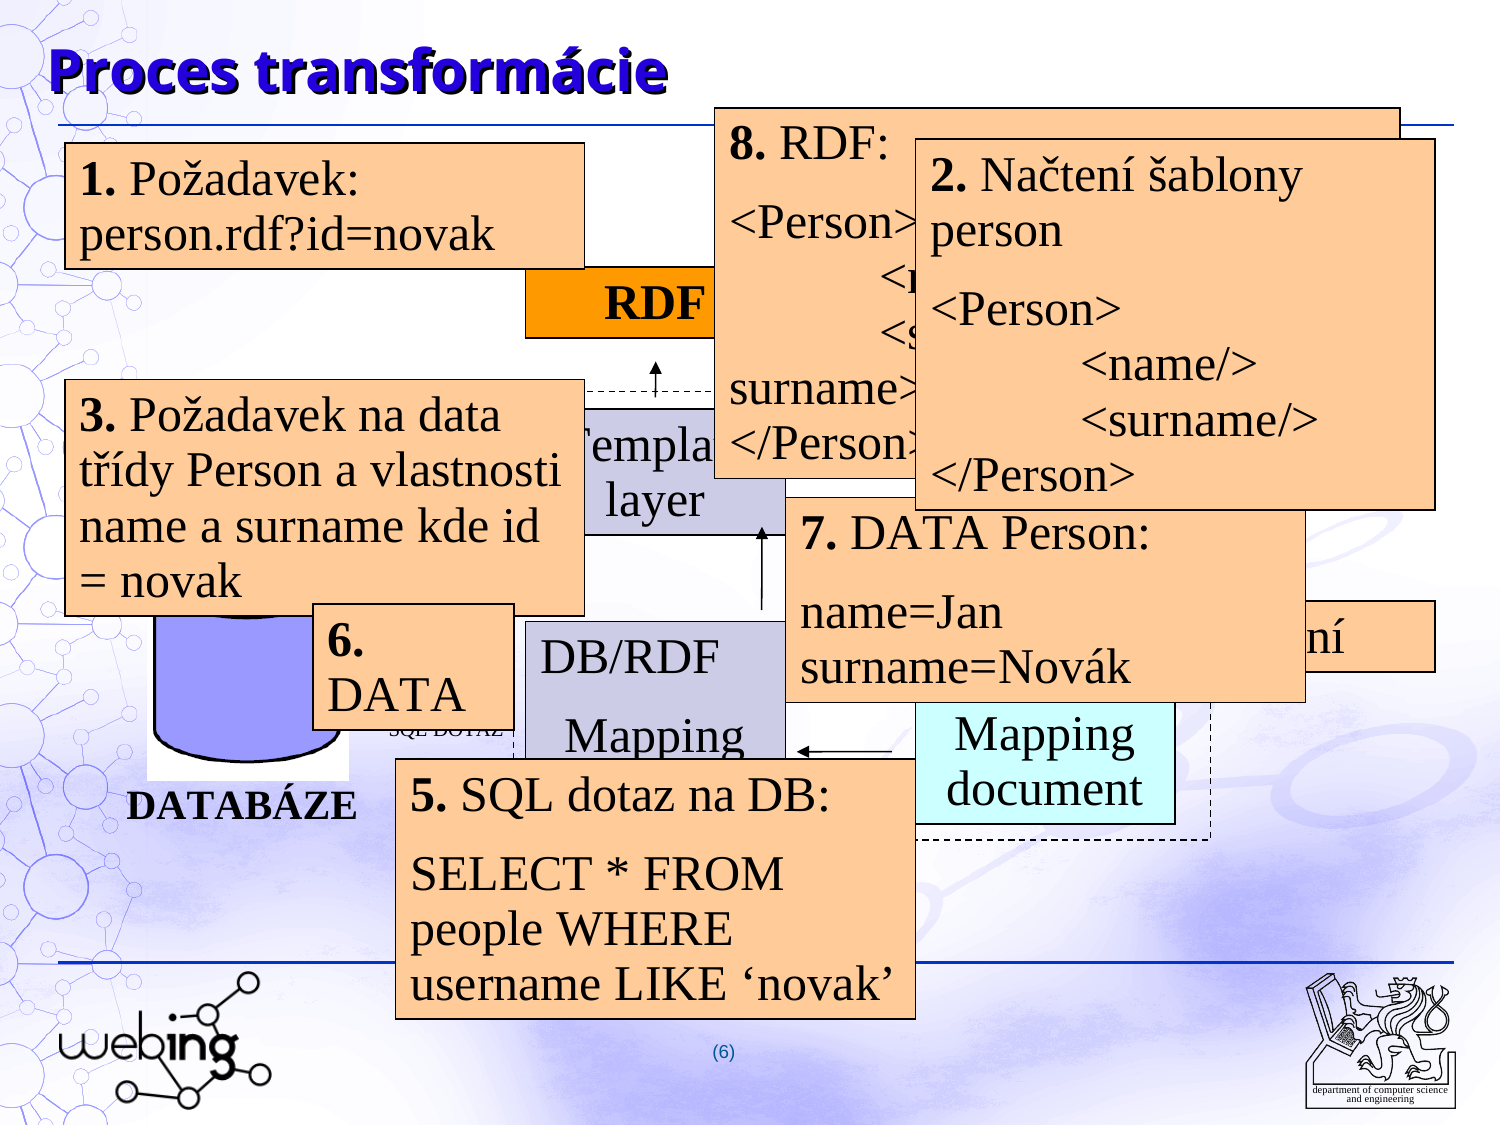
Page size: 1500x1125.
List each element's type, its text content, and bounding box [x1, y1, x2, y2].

text_box 3. Požadavek na data třídy Person a vlastnosti name a surname kde id = novak [64, 379, 585, 616]
text_box 2. Načtení šablony person <Person> <name/> <surname/> </Person> [915, 139, 1436, 510]
text_box DB/RDF Mapping layer [525, 621, 786, 759]
text_box 6. DATA [312, 603, 514, 730]
text_box 5. SQL dotaz na DB: SELECT * FROM people WHERE username LIKE ‘novak’ [395, 759, 916, 1019]
text_box RDF [525, 267, 714, 338]
text_box 1. Požadavek: person.rdf?id=novak [64, 143, 585, 270]
text_box SQL DOTAZ [373, 710, 519, 749]
text_box 8. RDF: <Person> <name>Jan</name> <surname>Novák</surname> </Person> [714, 107, 1400, 479]
text_box Template layer [585, 408, 786, 535]
text_box 4. Načtení mapování [1306, 601, 1436, 672]
title Proces transformácie [46, 12, 1455, 126]
text_box DATABÁZE [111, 774, 374, 837]
picture [0, 0, 1500, 1125]
text_box Mapping document [915, 703, 1176, 824]
text_box 7. DATA Person: name=Jan surname=Novák [785, 497, 1306, 703]
